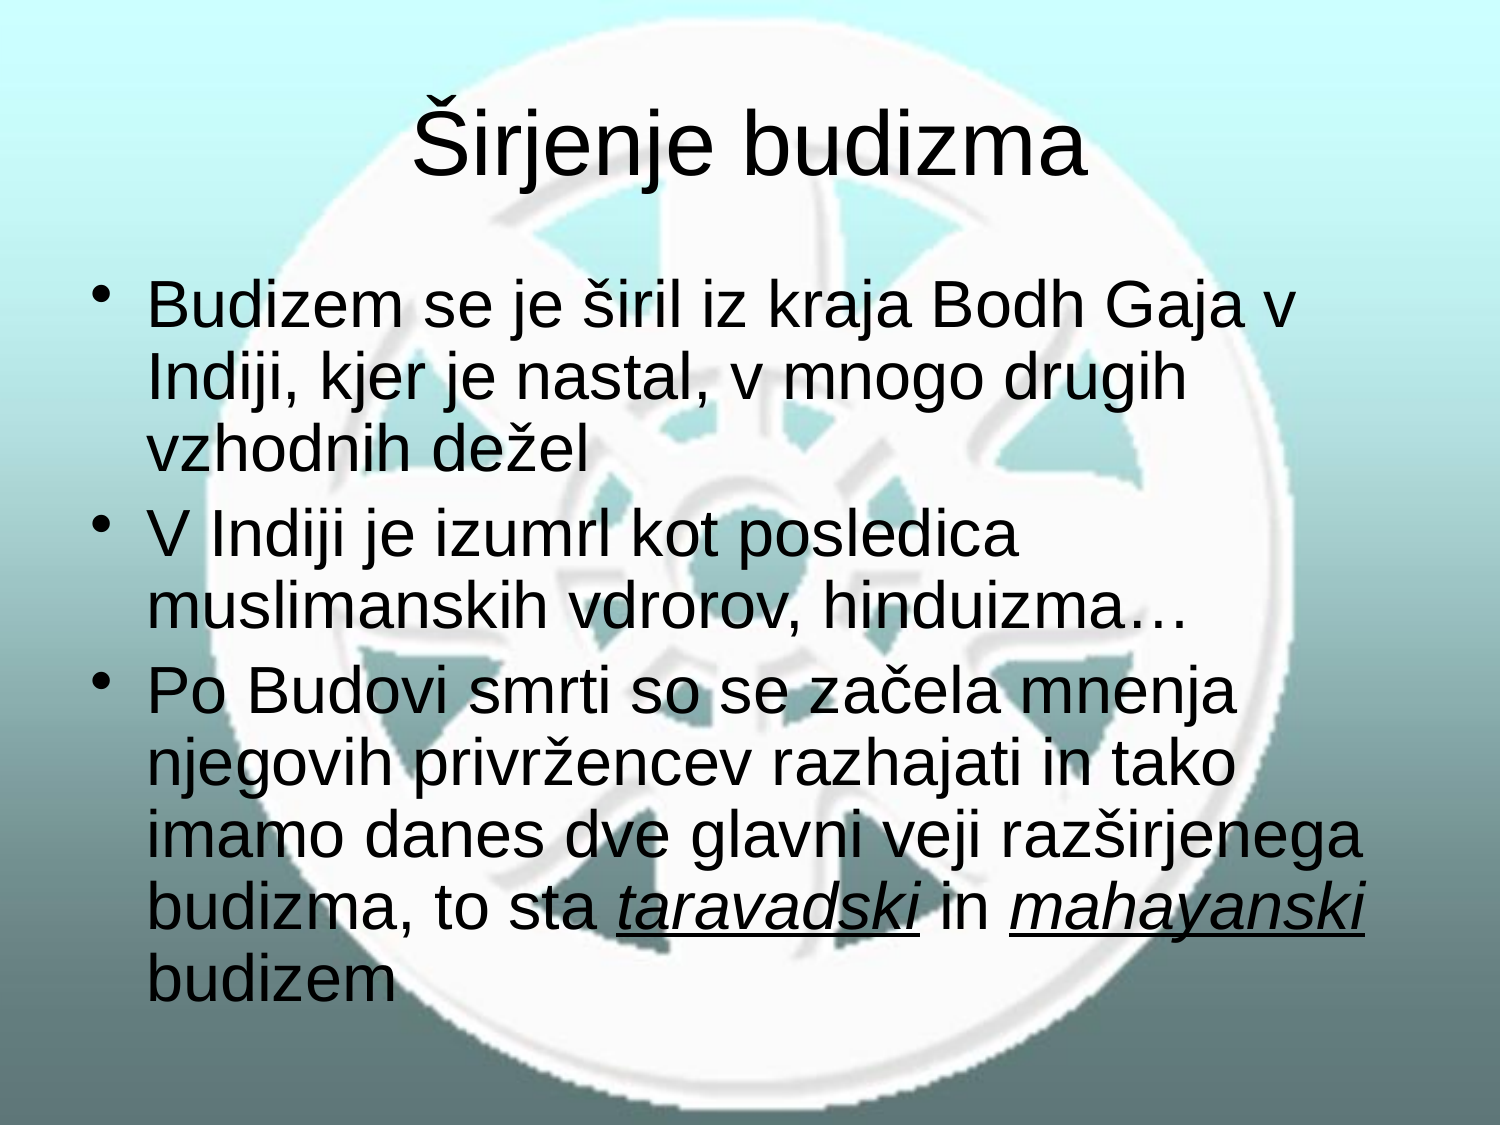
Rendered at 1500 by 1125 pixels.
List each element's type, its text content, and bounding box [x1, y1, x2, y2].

list Budizem se je širil iz kraja Bodh Gaja v Indiji, kjer je nastal, v mnogo drugih vzhodnih dežel V Indiji je izumrl kot posledica muslimanskih vdrorov, hinduizma… Po Budovi smrti so se začela mnenja njegovih privržencev razhajati in tako imamo danes dve glavni veji razširjenega budizma, to sta taravadski in mahayanski budizem [75, 262, 1425, 1071]
title Širjenje budizma [75, 45, 1425, 233]
picture [0, 0, 1500, 1125]
